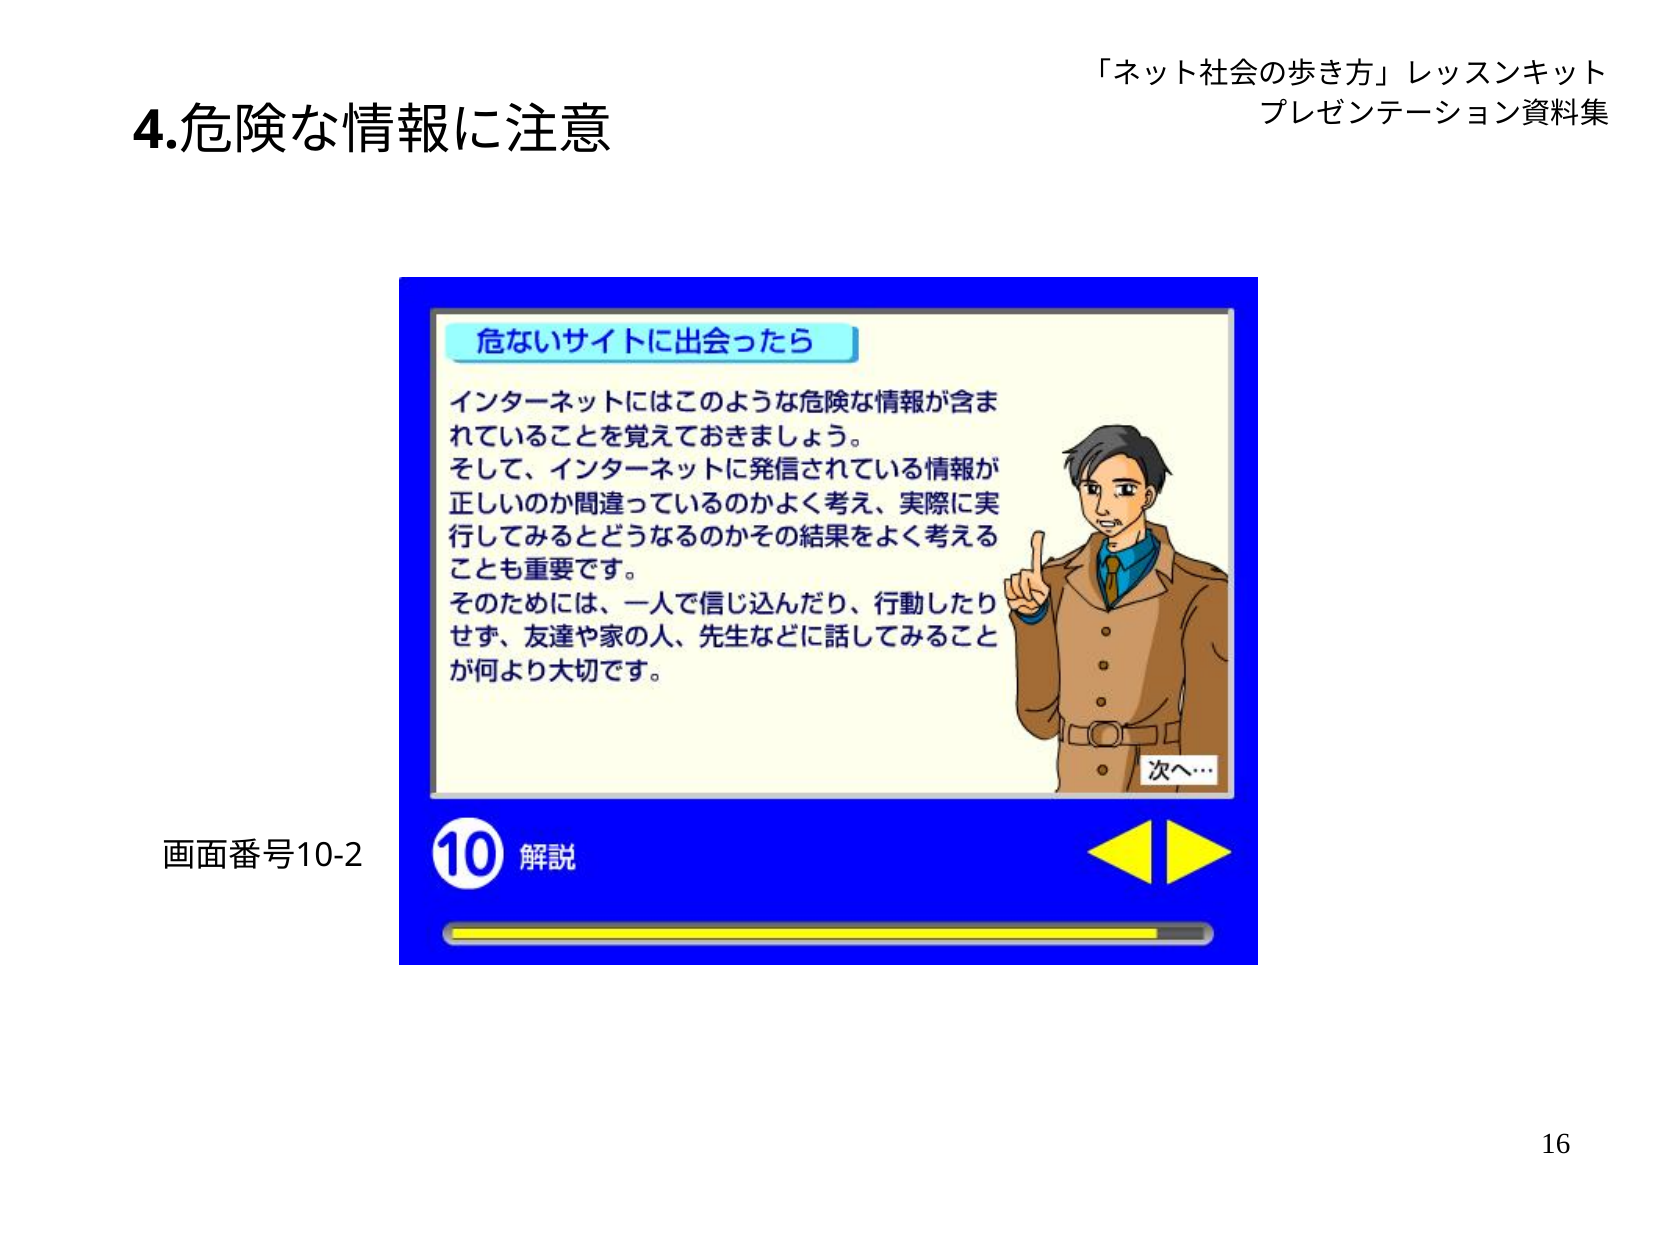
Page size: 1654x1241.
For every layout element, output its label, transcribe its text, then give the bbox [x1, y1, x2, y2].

text_box 「ネット社会の歩き方」レッスンキット プレゼンテーション資料集 [1062, 44, 1625, 139]
picture [399, 277, 1258, 965]
text_box 画面番号10-2 [147, 826, 384, 882]
text_box 4.危険な情報に注意 [118, 88, 1093, 169]
